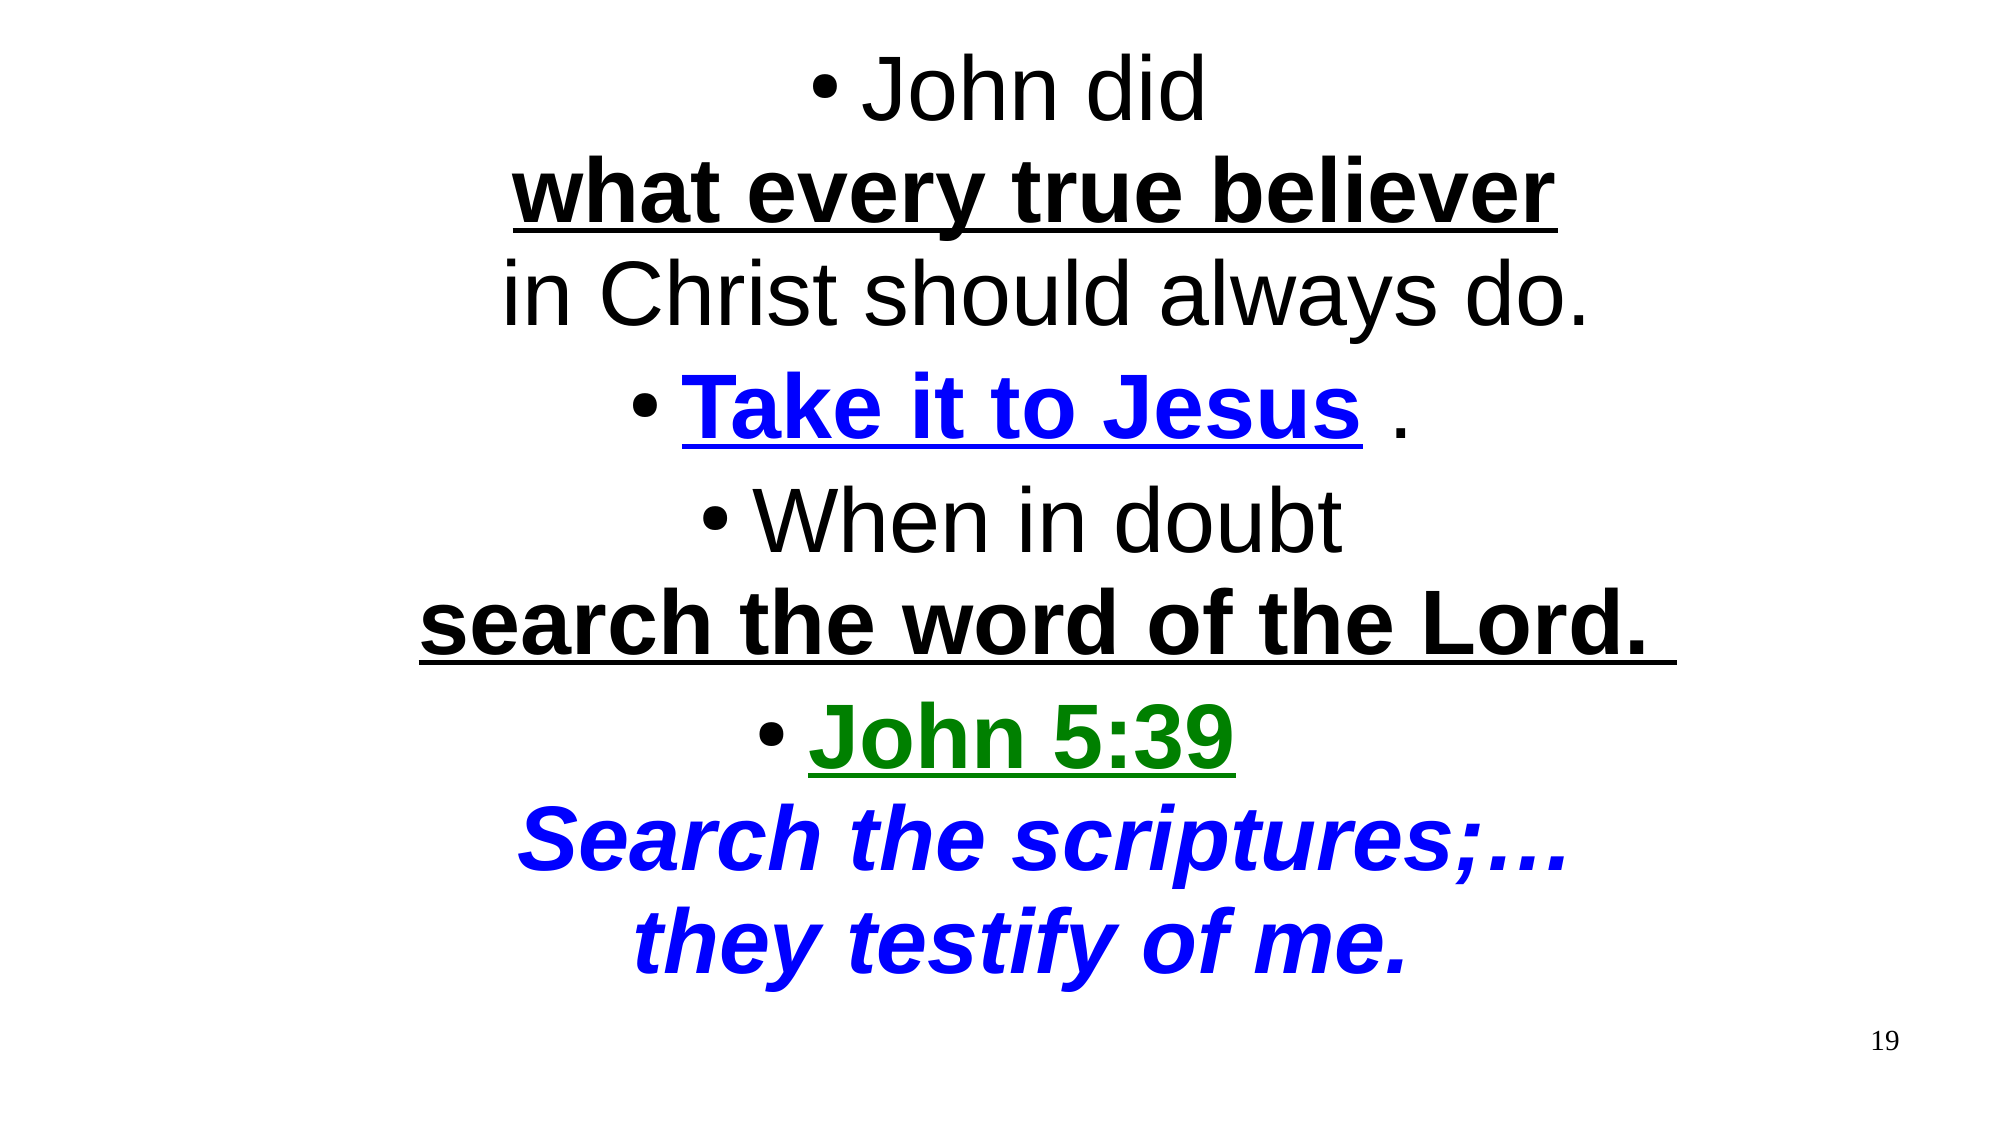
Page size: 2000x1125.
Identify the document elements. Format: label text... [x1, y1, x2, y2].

list John did what every true believer in Christ should always do. Take it to Jesus . When in doubt search the word of the Lord. John 5:39 Search the scriptures;… they testify of me. [37, 37, 1988, 1088]
